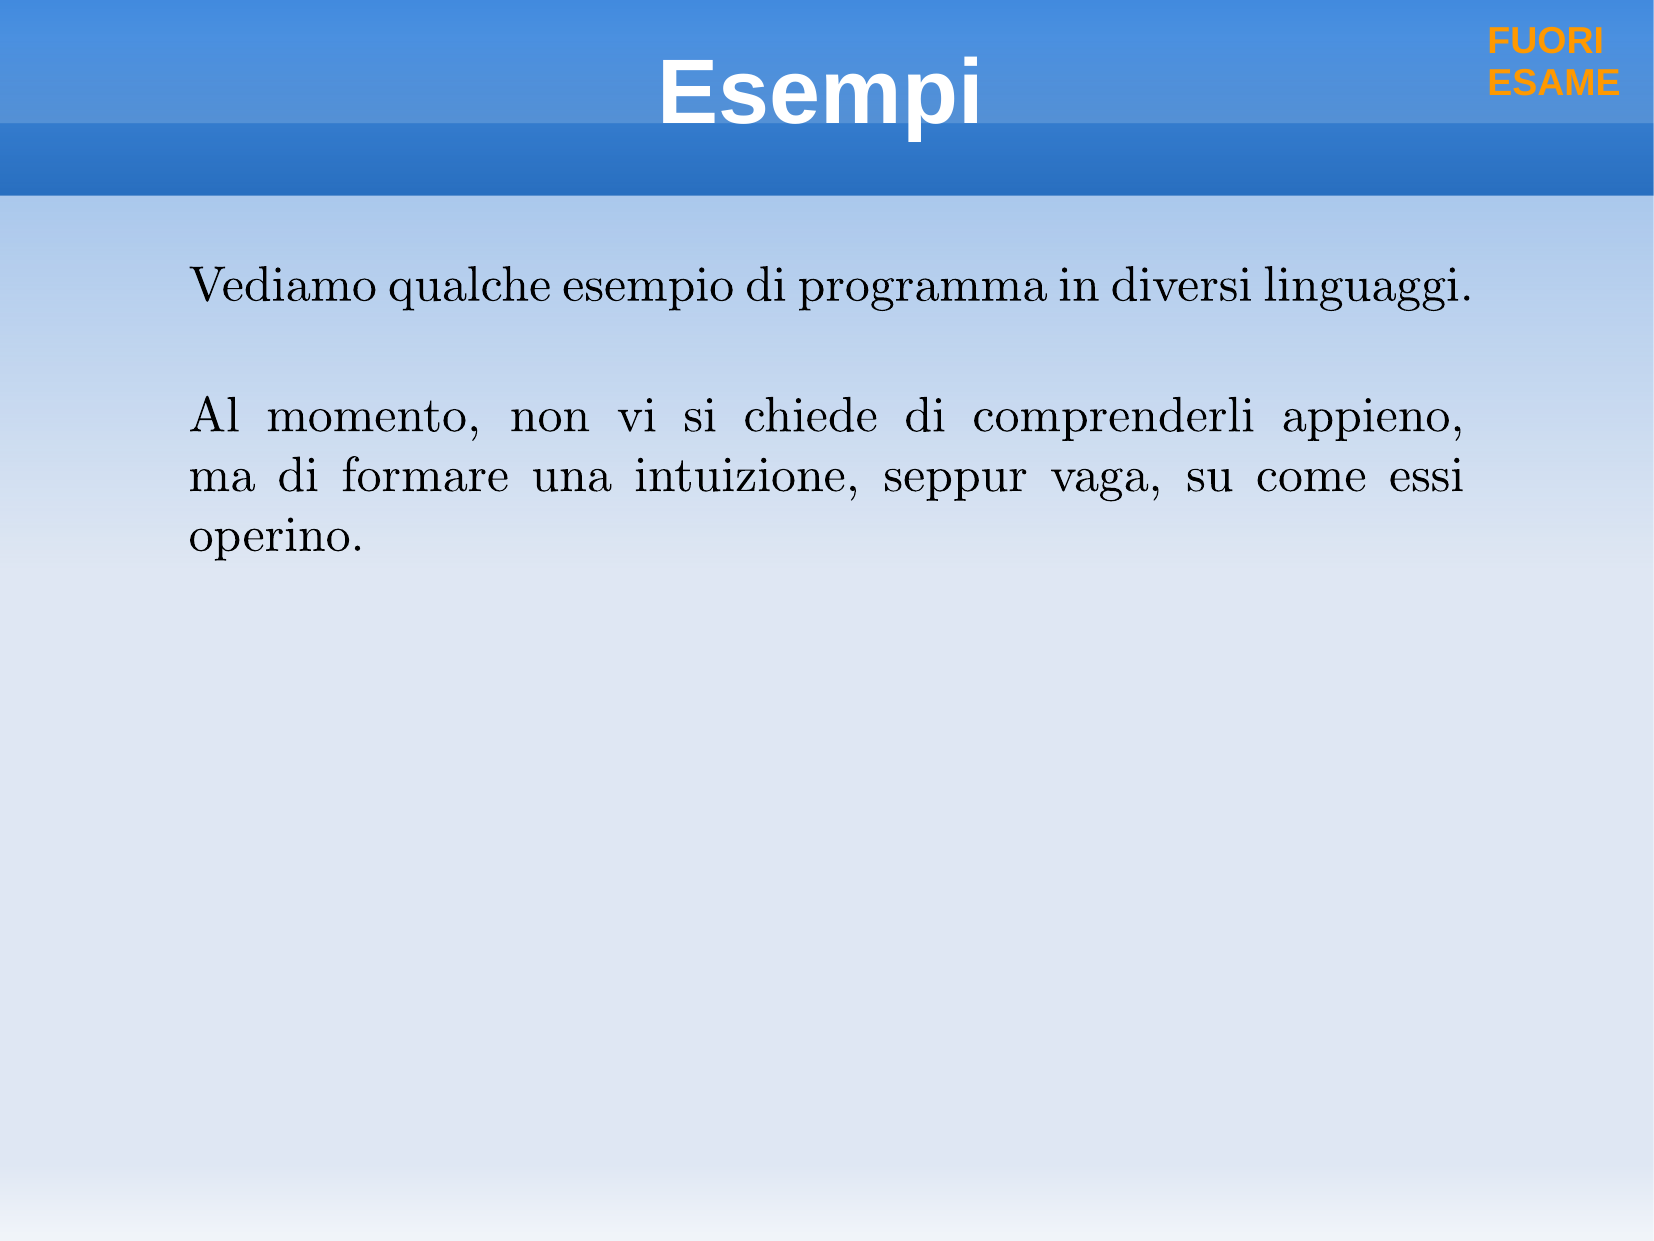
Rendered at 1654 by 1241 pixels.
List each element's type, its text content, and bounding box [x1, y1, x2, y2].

text_box FUORI ESAME [1472, 11, 1636, 111]
text_box [188, 266, 1474, 561]
picture [0, 0, 1654, 1241]
title Esempi [76, 0, 1565, 196]
